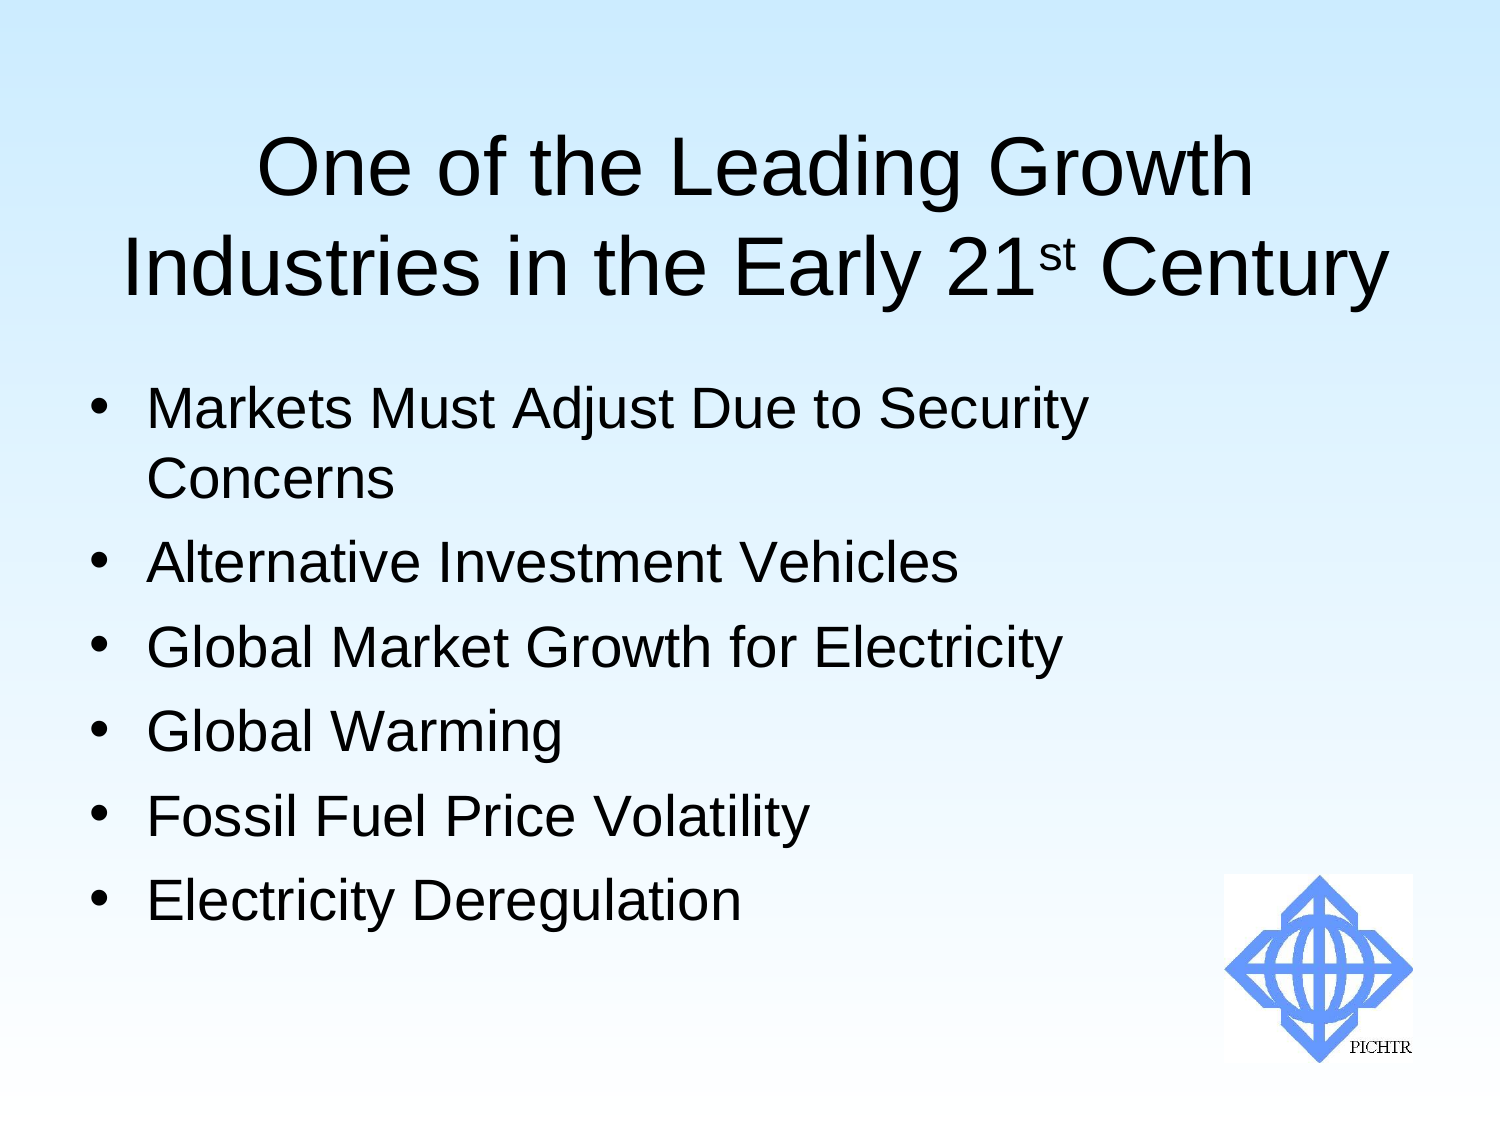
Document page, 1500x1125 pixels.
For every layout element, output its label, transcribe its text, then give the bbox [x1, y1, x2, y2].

picture [1224, 874, 1413, 1063]
list Markets Must Adjust Due to Security Concerns Alternative Investment Vehicles Global Market Growth for Electricity Global Warming Fossil Fuel Price Volatility Electricity Deregulation [74, 362, 1313, 1005]
title One of the Leading Growth Industries in the Early 21st Century [75, 124, 1438, 300]
